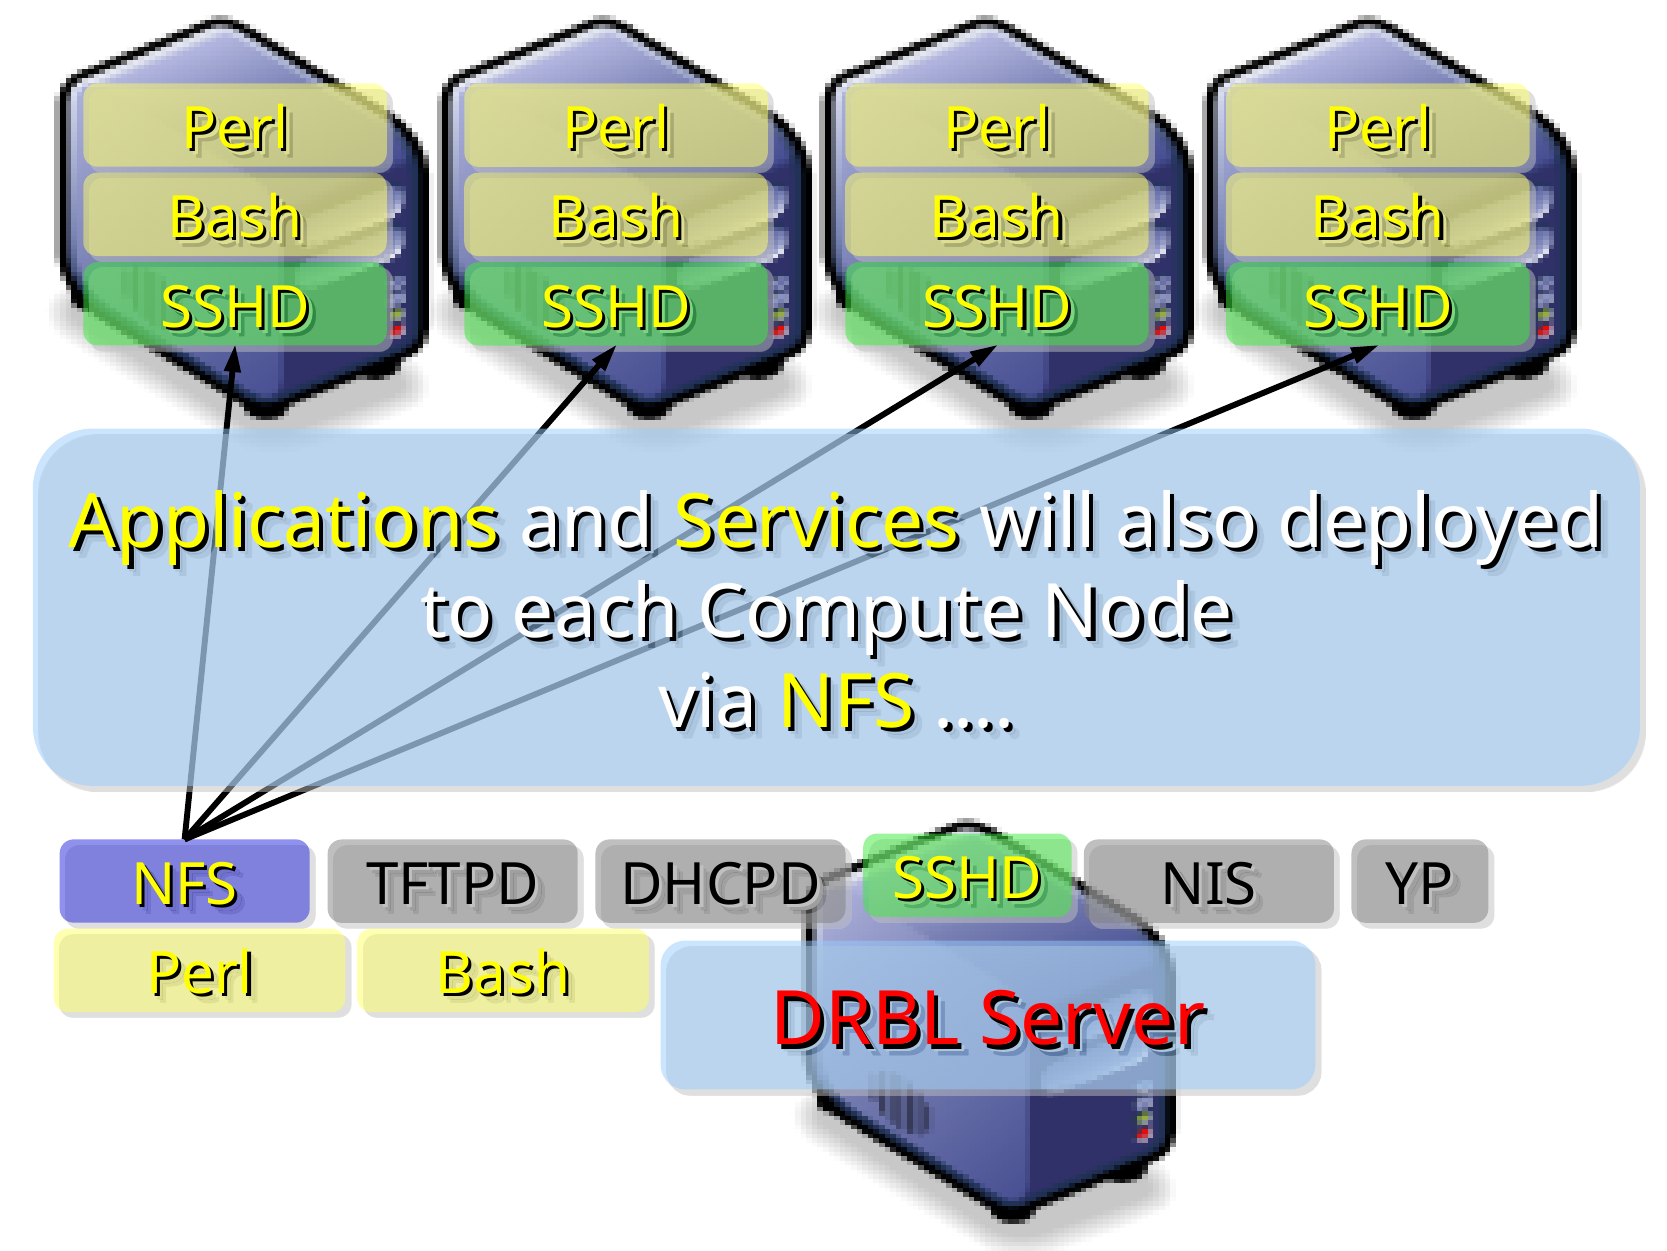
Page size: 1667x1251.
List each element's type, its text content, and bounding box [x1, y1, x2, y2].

text_box Perl [1226, 83, 1530, 167]
text_box YP [1351, 839, 1489, 923]
picture [27, 2, 1622, 506]
picture [773, 805, 1221, 940]
text_box SSHD [464, 262, 768, 346]
text_box Bash [83, 172, 387, 257]
text_box Perl [83, 83, 387, 167]
text_box TFTPD [327, 839, 578, 923]
text_box SSHD [1226, 262, 1530, 346]
text_box Perl [464, 83, 768, 167]
text_box NIS [1083, 839, 1334, 923]
text_box DRBL Server [660, 940, 1316, 1090]
text_box Bash [1226, 172, 1530, 257]
picture [773, 1090, 1221, 1251]
text_box SSHD [863, 833, 1072, 917]
text_box Bash [464, 172, 768, 257]
text_box Perl [53, 928, 346, 1013]
text_box Bash [357, 928, 649, 1013]
text_box SSHD [83, 262, 387, 346]
text_box Applications and Services will also deployed to each Compute Node via NFS .... [32, 428, 1640, 786]
text_box Bash [845, 172, 1149, 257]
text_box NFS [59, 839, 310, 923]
text_box SSHD [845, 262, 1149, 346]
text_box Perl [845, 83, 1149, 167]
text_box DHCPD [595, 839, 846, 923]
